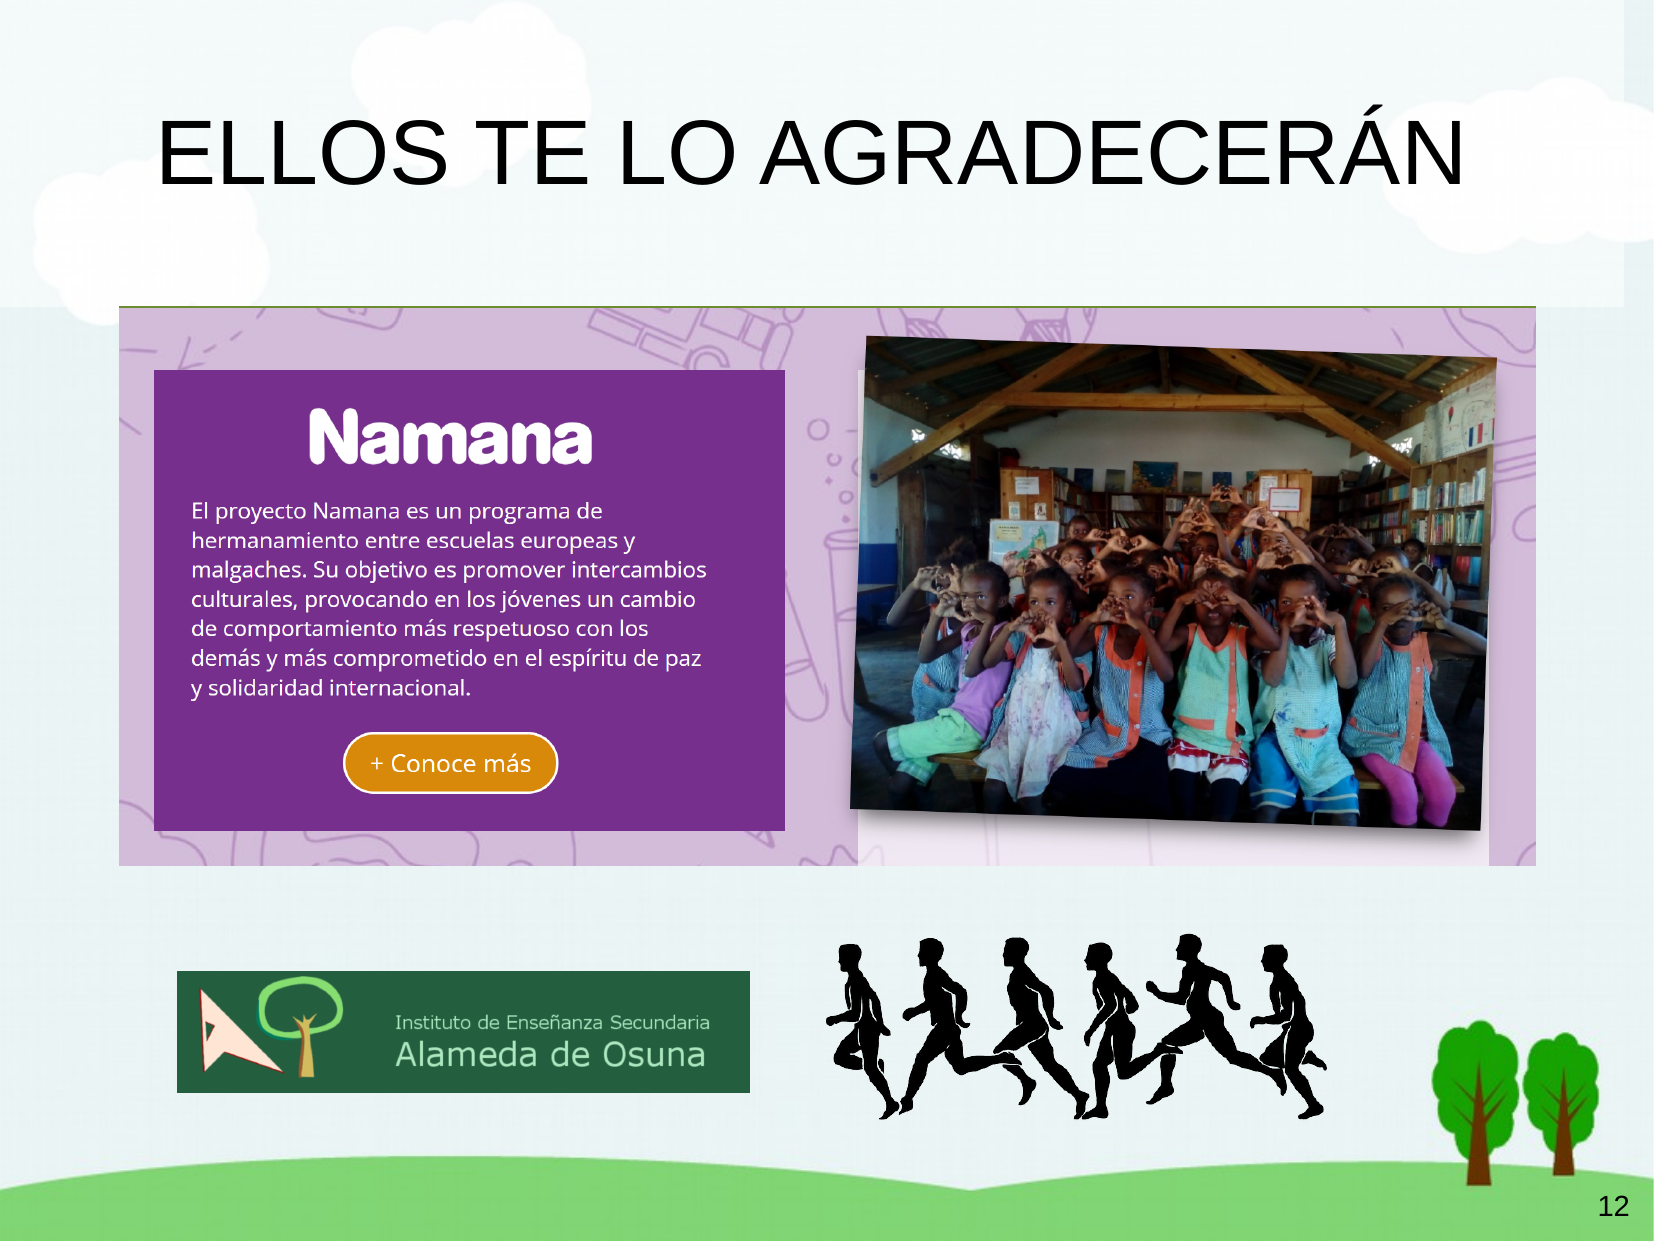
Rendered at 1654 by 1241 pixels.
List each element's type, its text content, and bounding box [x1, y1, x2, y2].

title ELLOS TE LO AGRADECERÁN [0, 0, 1625, 307]
picture [0, 0, 1654, 1241]
